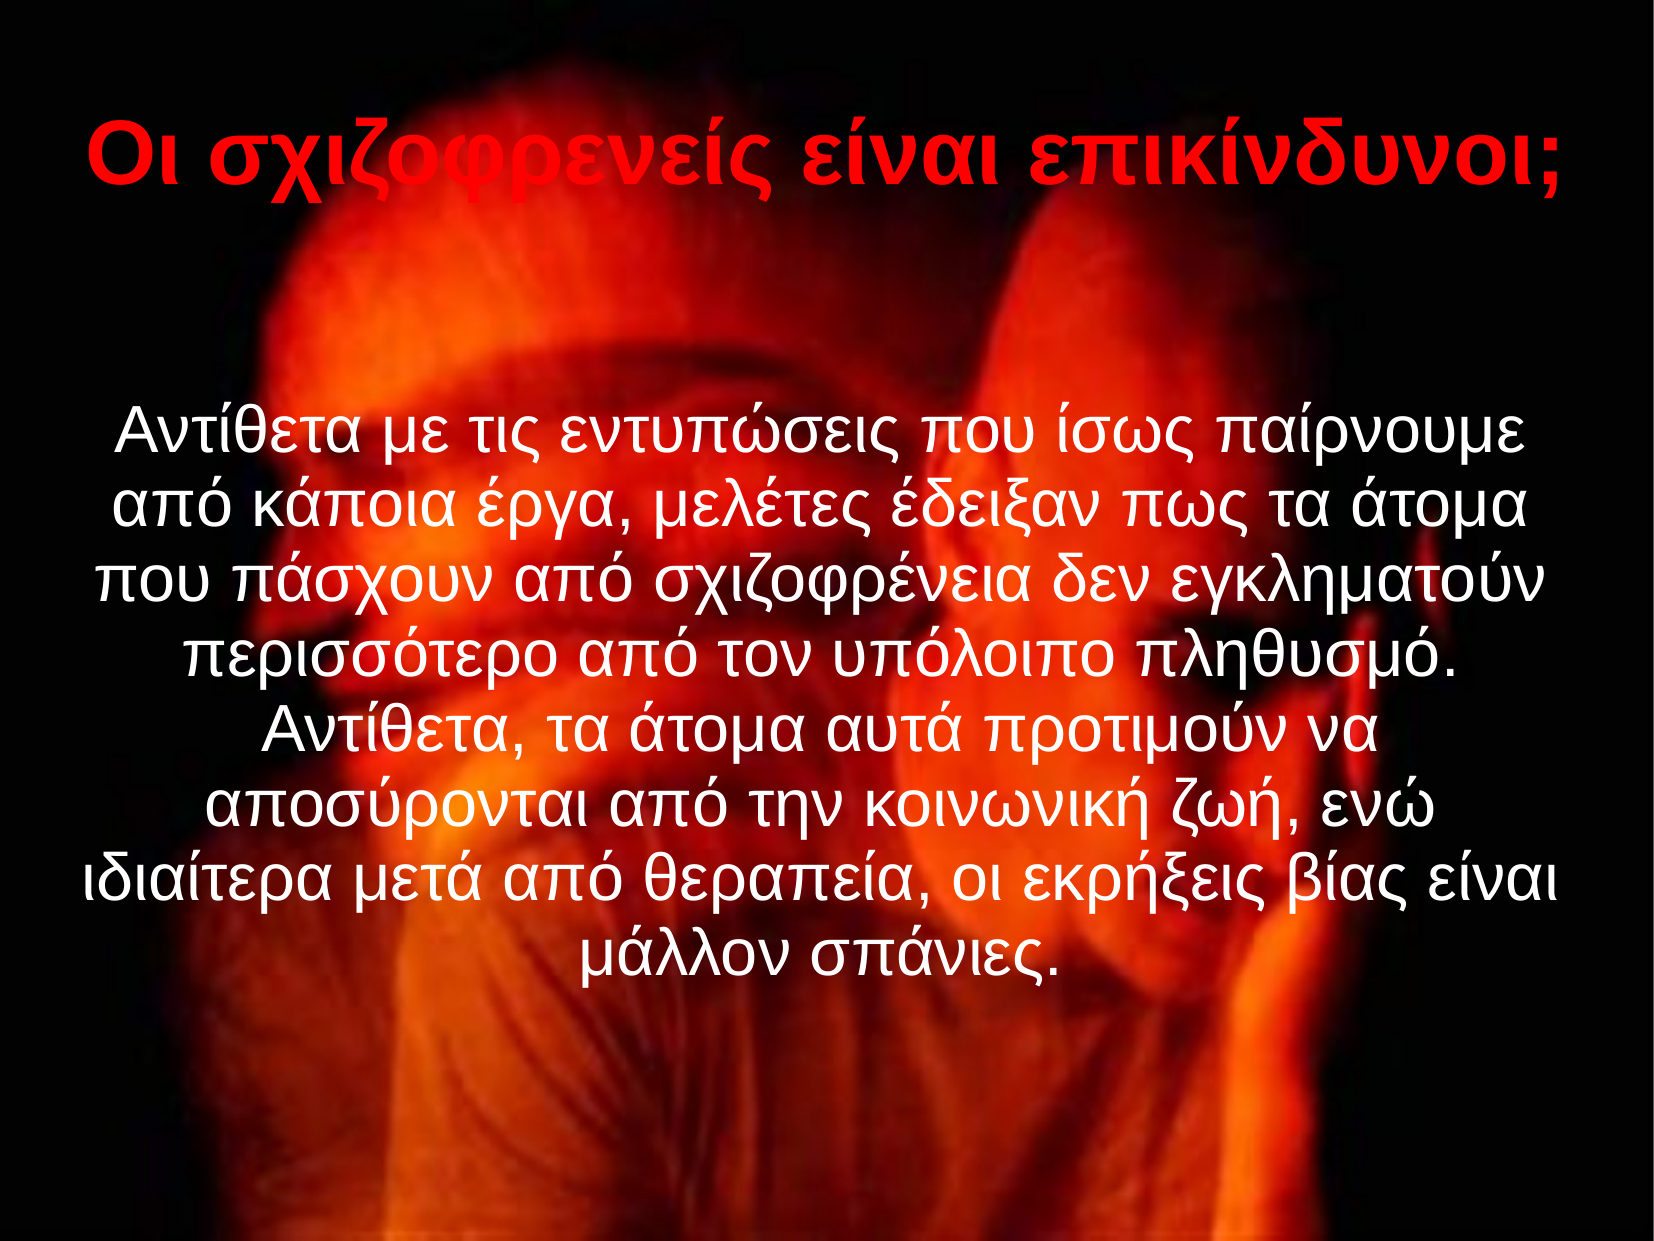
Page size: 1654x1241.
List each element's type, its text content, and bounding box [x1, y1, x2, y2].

subtitle Αντίθετα με τις εντυπώσεις που ίσως παίρνουμε από κάποια έργα, μελέτες έδειξαν πως τα άτομα που πάσχουν από σχιζοφρένεια δεν εγκληματούν περισσότερο από τον υπόλοιπο πληθυσμό. Αντίθετα, τα άτομα αυτά προτιμούν να αποσύρονται από την κοινωνική ζωή, ενώ ιδιαίτερα μετά από θεραπεία, οι εκρήξεις βίας είναι μάλλον σπάνιες. [76, 288, 1565, 1093]
title Οι σχιζοφρενείς είναι επικίνδυνοι; [82, 56, 1571, 250]
picture [0, 0, 1654, 1241]
